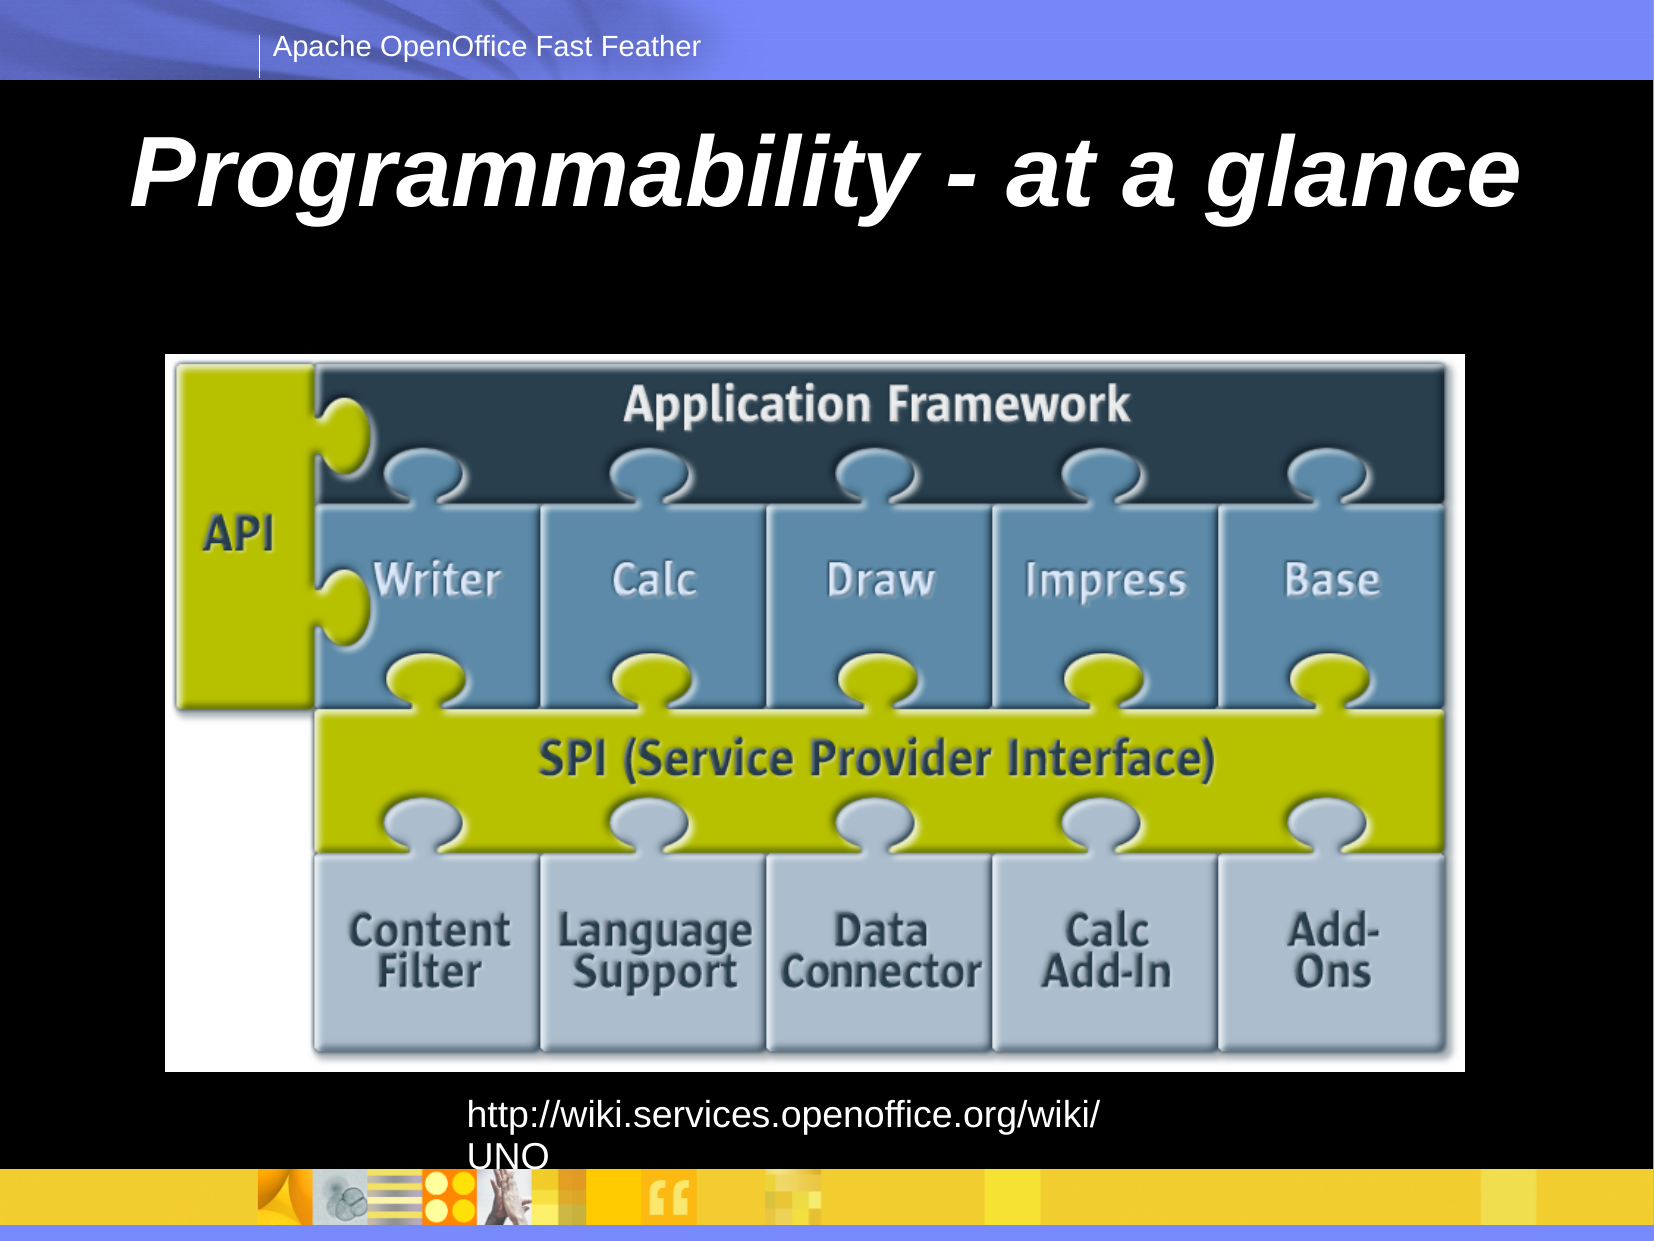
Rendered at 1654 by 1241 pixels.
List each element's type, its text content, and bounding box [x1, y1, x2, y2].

picture [0, 1169, 1654, 1225]
text_box http://wiki.services.openoffice.org/wiki/UNO [451, 1085, 1198, 1143]
picture [0, 0, 1654, 80]
picture [165, 354, 1465, 1072]
title Programmability - at a glance [82, 73, 1571, 281]
